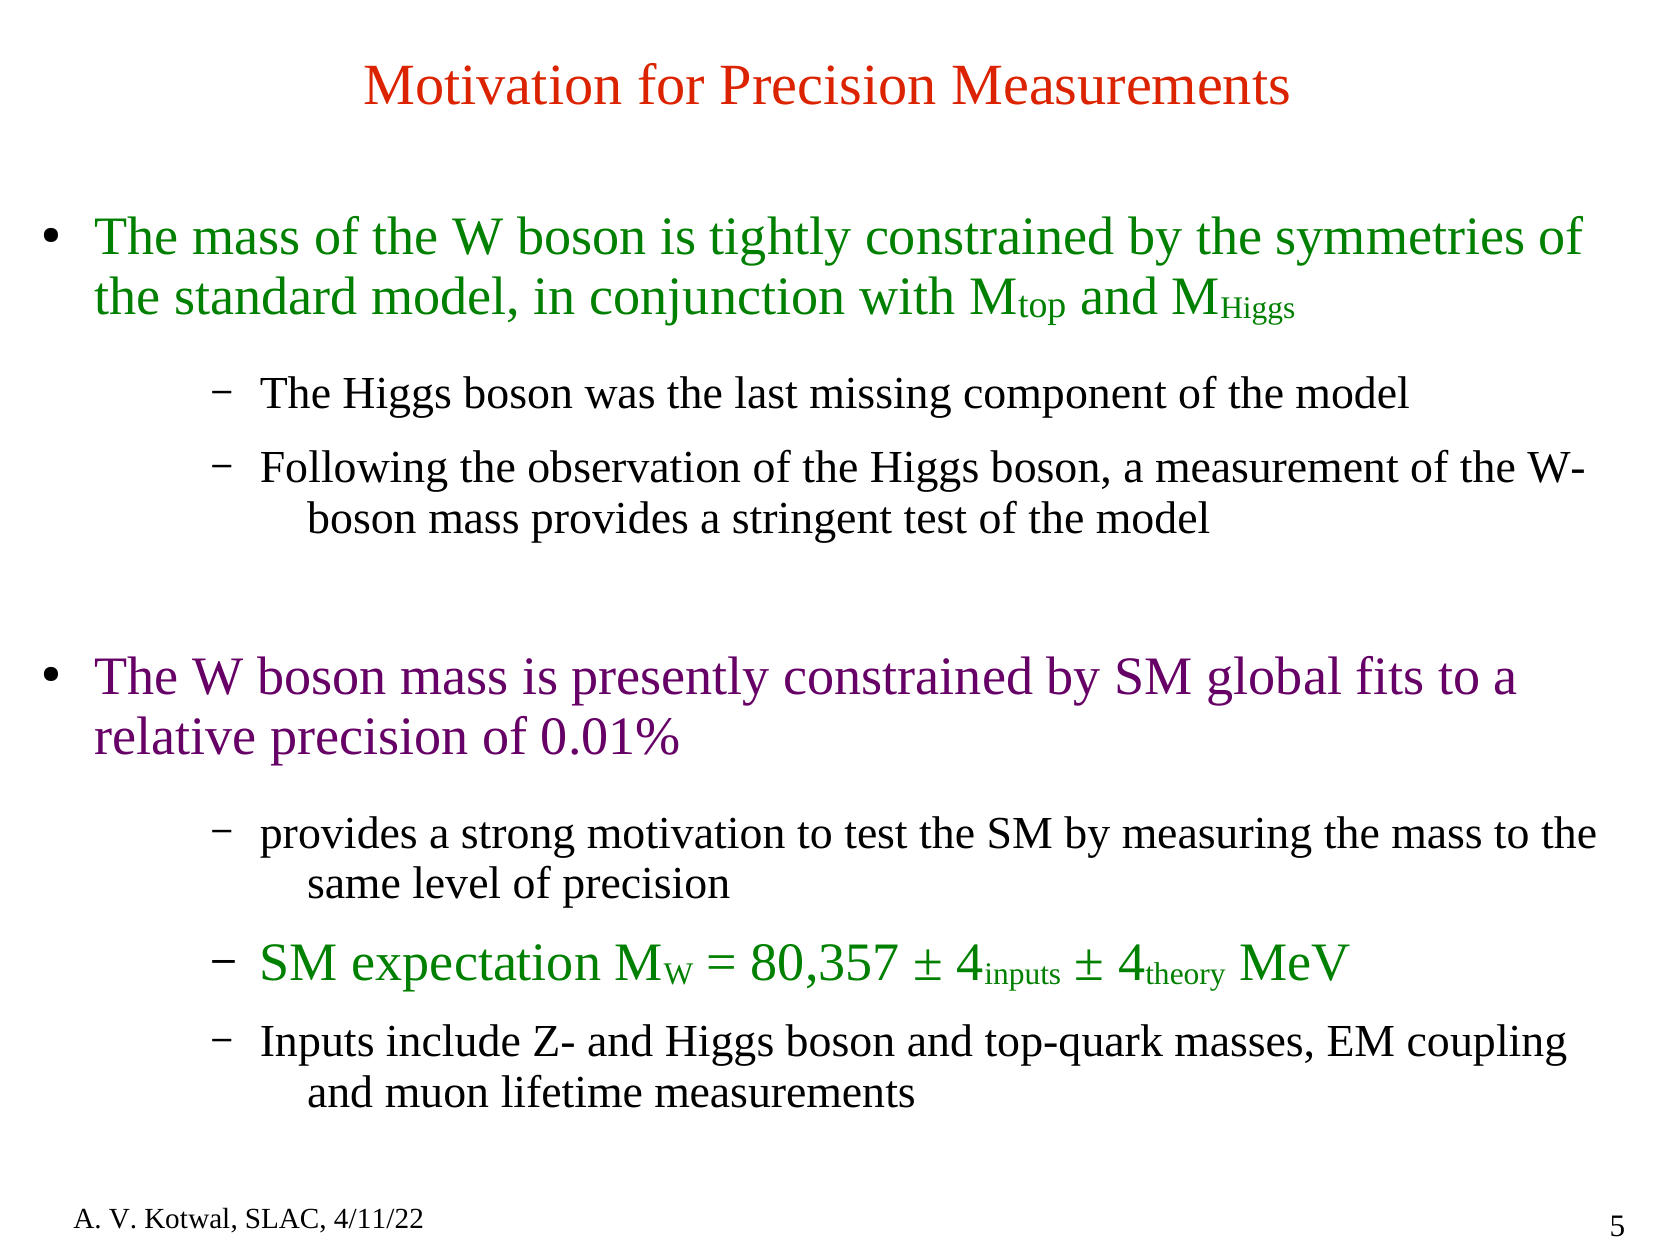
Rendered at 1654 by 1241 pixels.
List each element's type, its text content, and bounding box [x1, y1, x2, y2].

list The mass of the W boson is tightly constrained by the symmetries of the standard model, in conjunction with Mtop and MHiggs The Higgs boson was the last missing component of the model Following the observation of the Higgs boson, a measurement of the W-boson mass provides a stringent test of the model The W boson mass is presently constrained by SM global fits to a relative precision of 0.01% provides a strong motivation to test the SM by measuring the mass to the same level of precision SM expectation MW = 80,357 ± 4inputs ± 4theory MeV Inputs include Z- and Higgs boson and top-quark masses, EM coupling and muon lifetime measurements [23, 206, 1644, 1241]
title Motivation for Precision Measurements [121, 8, 1534, 162]
